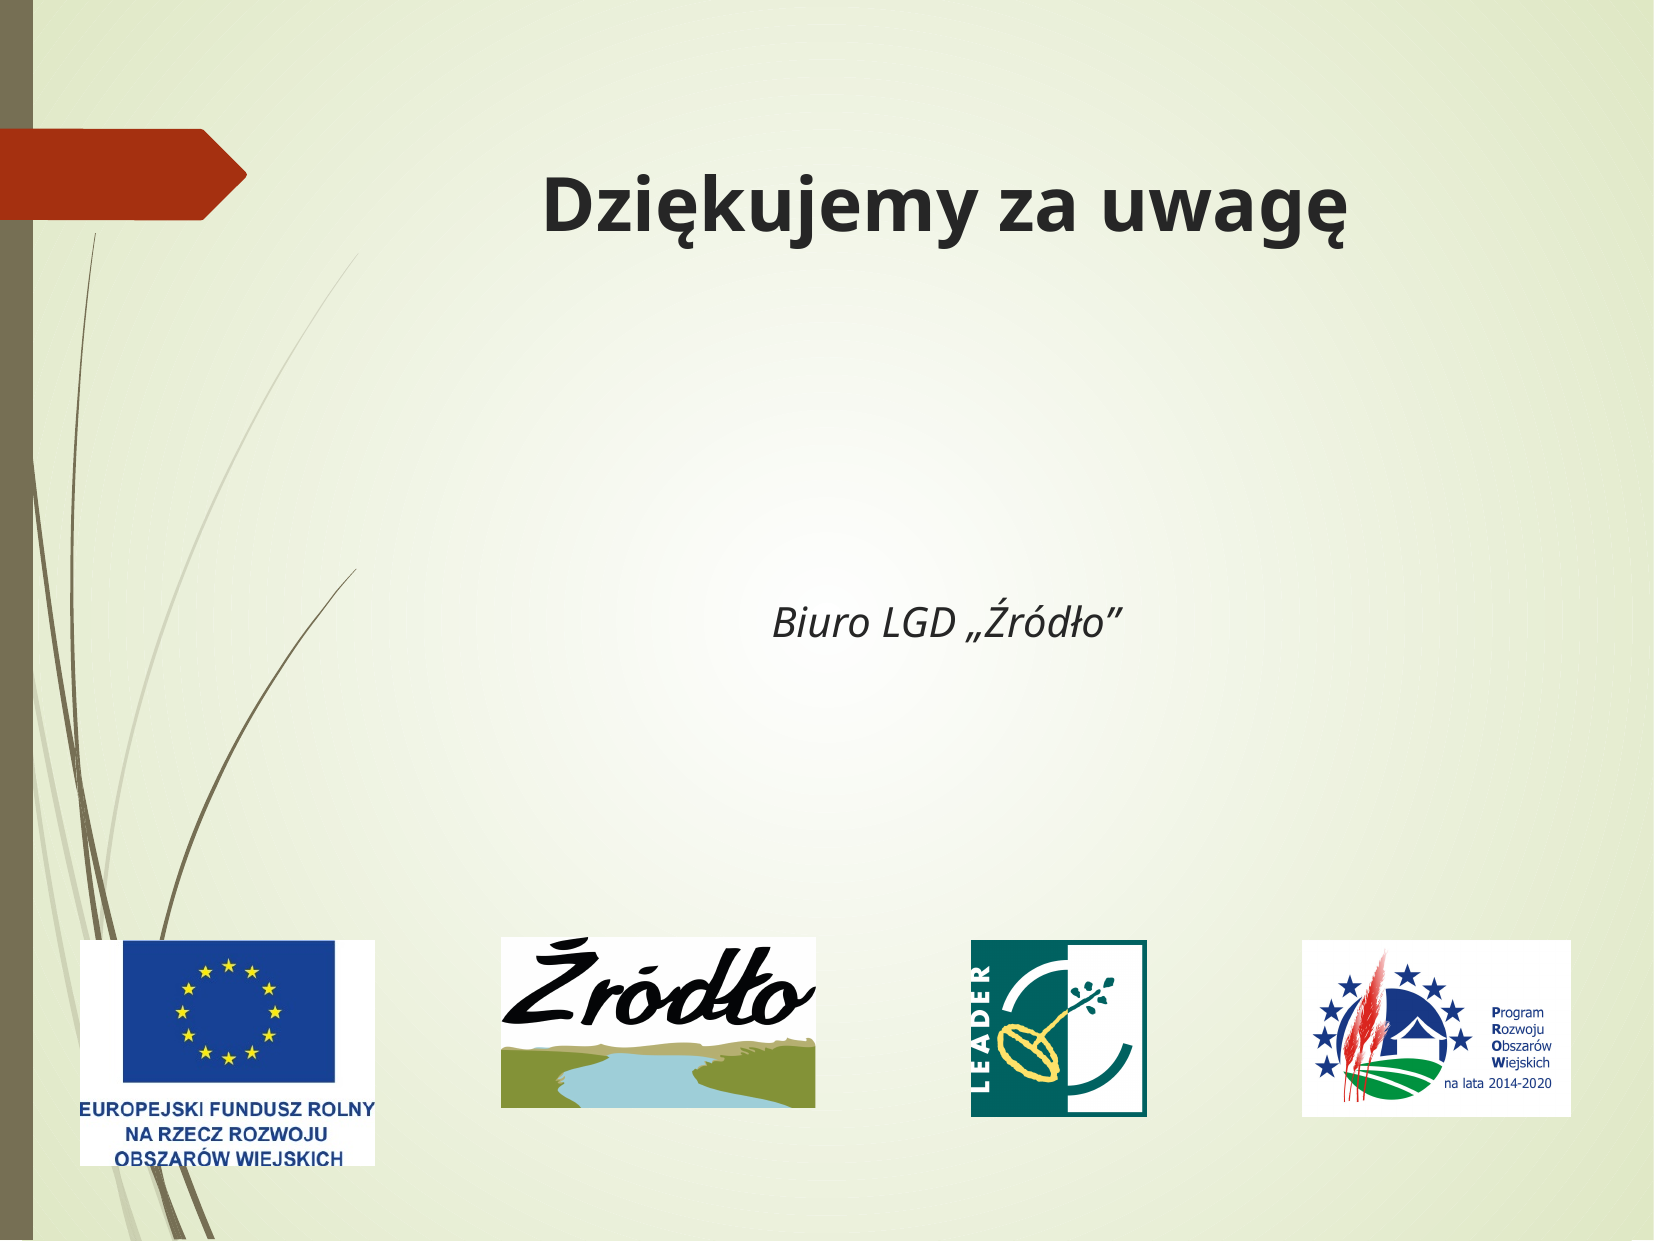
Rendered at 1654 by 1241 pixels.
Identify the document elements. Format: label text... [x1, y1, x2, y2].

picture [1302, 940, 1571, 1117]
picture [501, 937, 816, 1108]
picture [971, 940, 1147, 1117]
title Dziękujemy za uwagę Biuro LGD „Źródło” [320, 149, 1571, 797]
picture [80, 940, 375, 1166]
